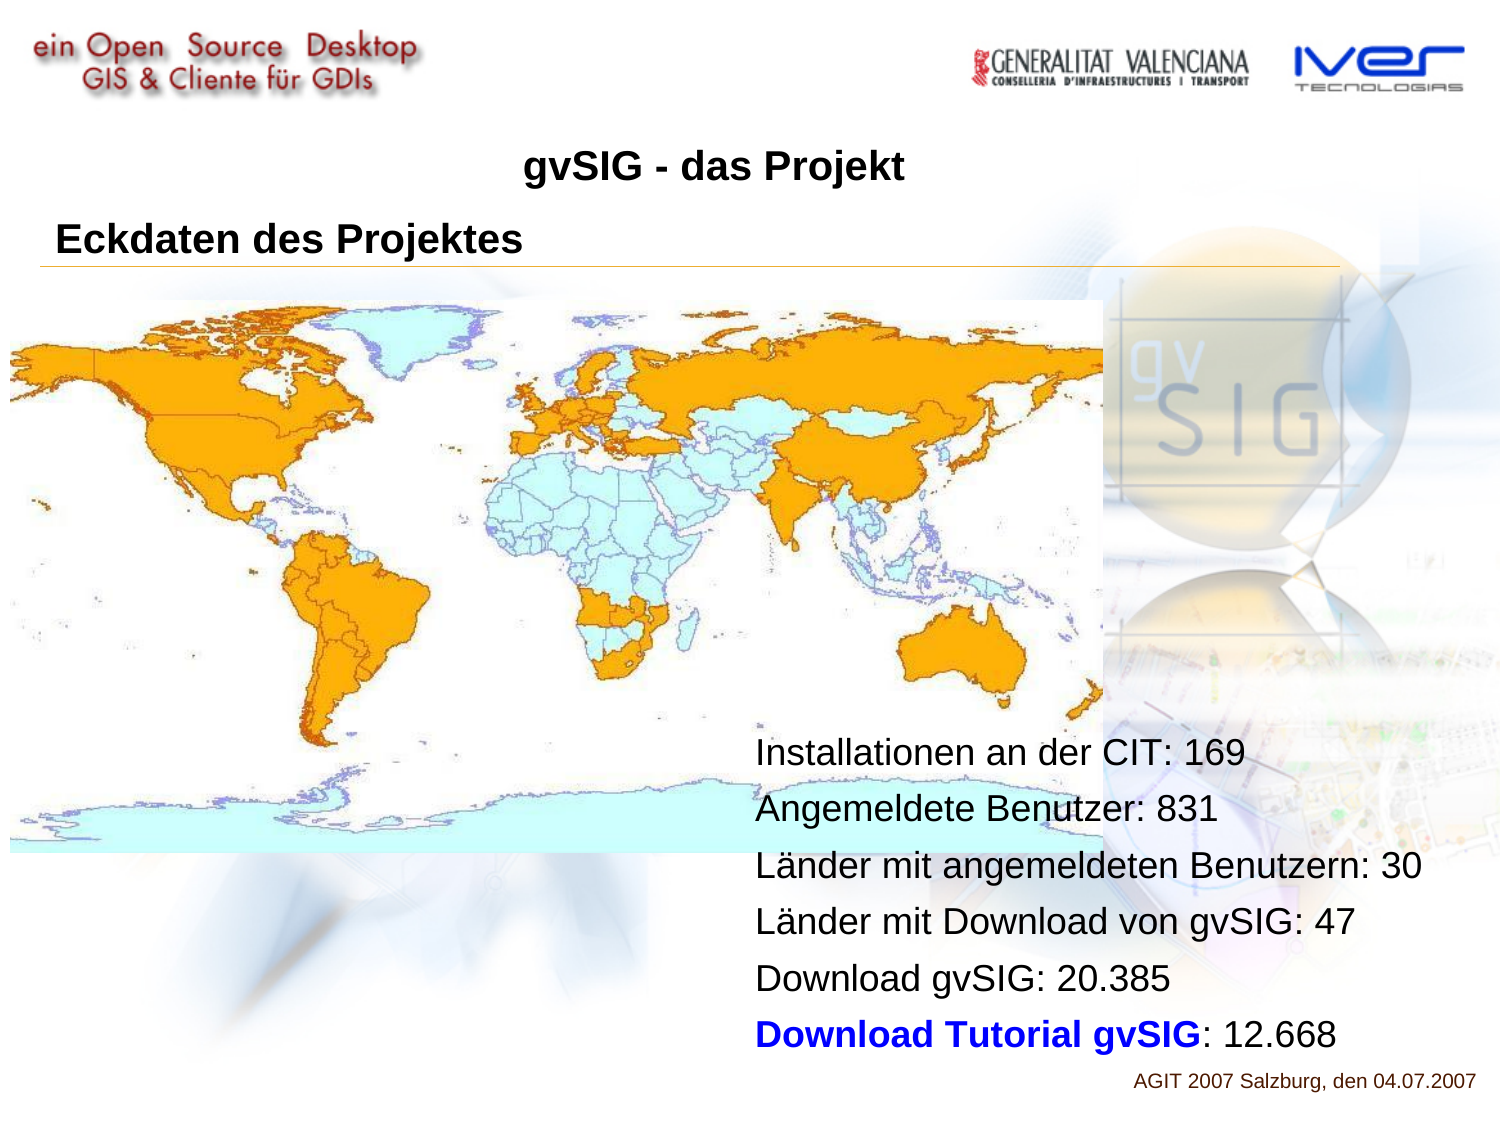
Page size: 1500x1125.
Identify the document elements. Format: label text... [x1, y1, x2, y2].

text_box Eckdaten des Projektes [40, 210, 1209, 274]
picture [0, 5, 1500, 1125]
text_box gvSIG - das Projekt [0, 137, 1429, 203]
list Installationen an der CIT: 169 Angemeldete Benutzer: 831 Länder mit angemeldeten Benutzern: 30 Länder mit Download von gvSIG: 47 Download gvSIG: 20.385 Download Tutorial gvSIG: 12.668 [680, 731, 1487, 1116]
text_box AGIT 2007 Salzburg, den 04.07.2007 [1133, 1070, 1478, 1094]
